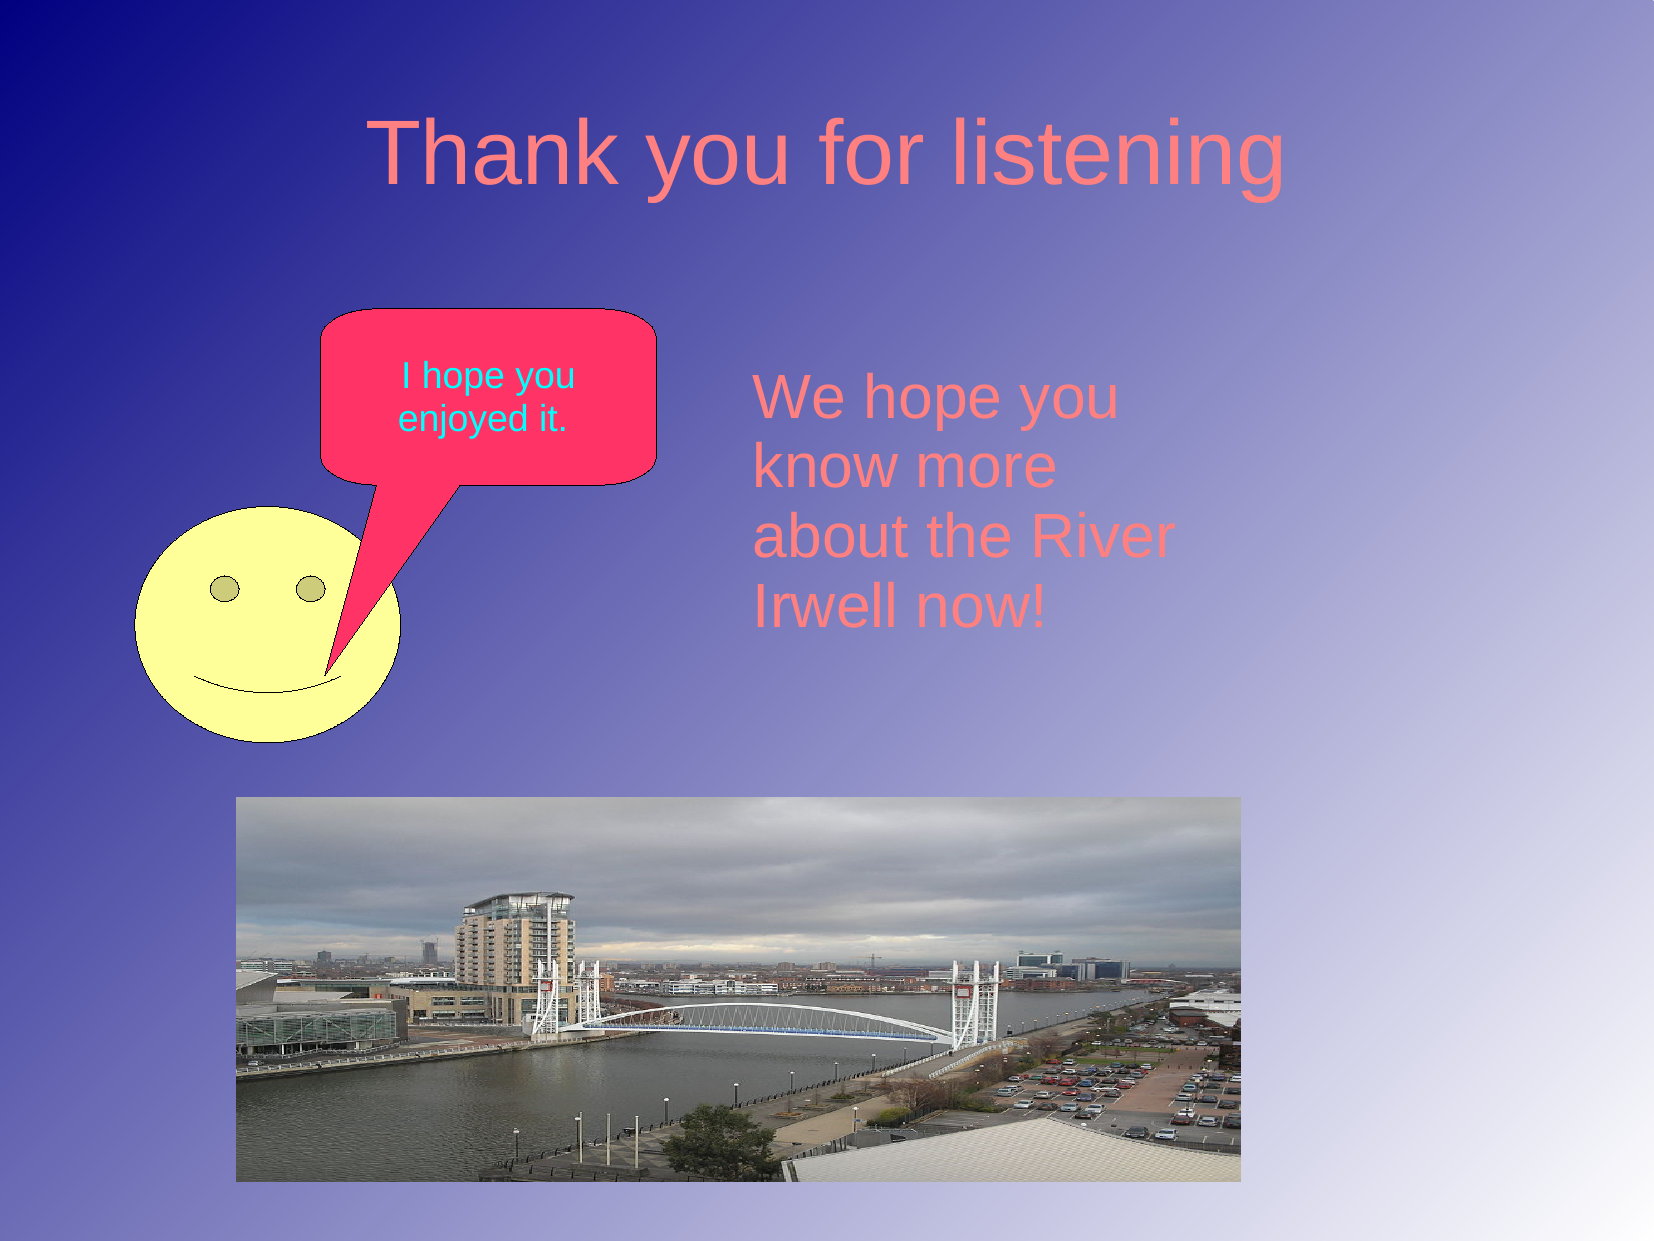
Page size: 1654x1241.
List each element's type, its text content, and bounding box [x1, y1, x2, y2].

list [845, 290, 1572, 1109]
text_box I hope you enjoyed it. [320, 308, 657, 676]
title Thank you for listening [82, 49, 1571, 257]
picture [236, 797, 1241, 1182]
text_box We hope you know more about the River Irwell now! [738, 354, 1211, 709]
text_box [134, 506, 401, 743]
